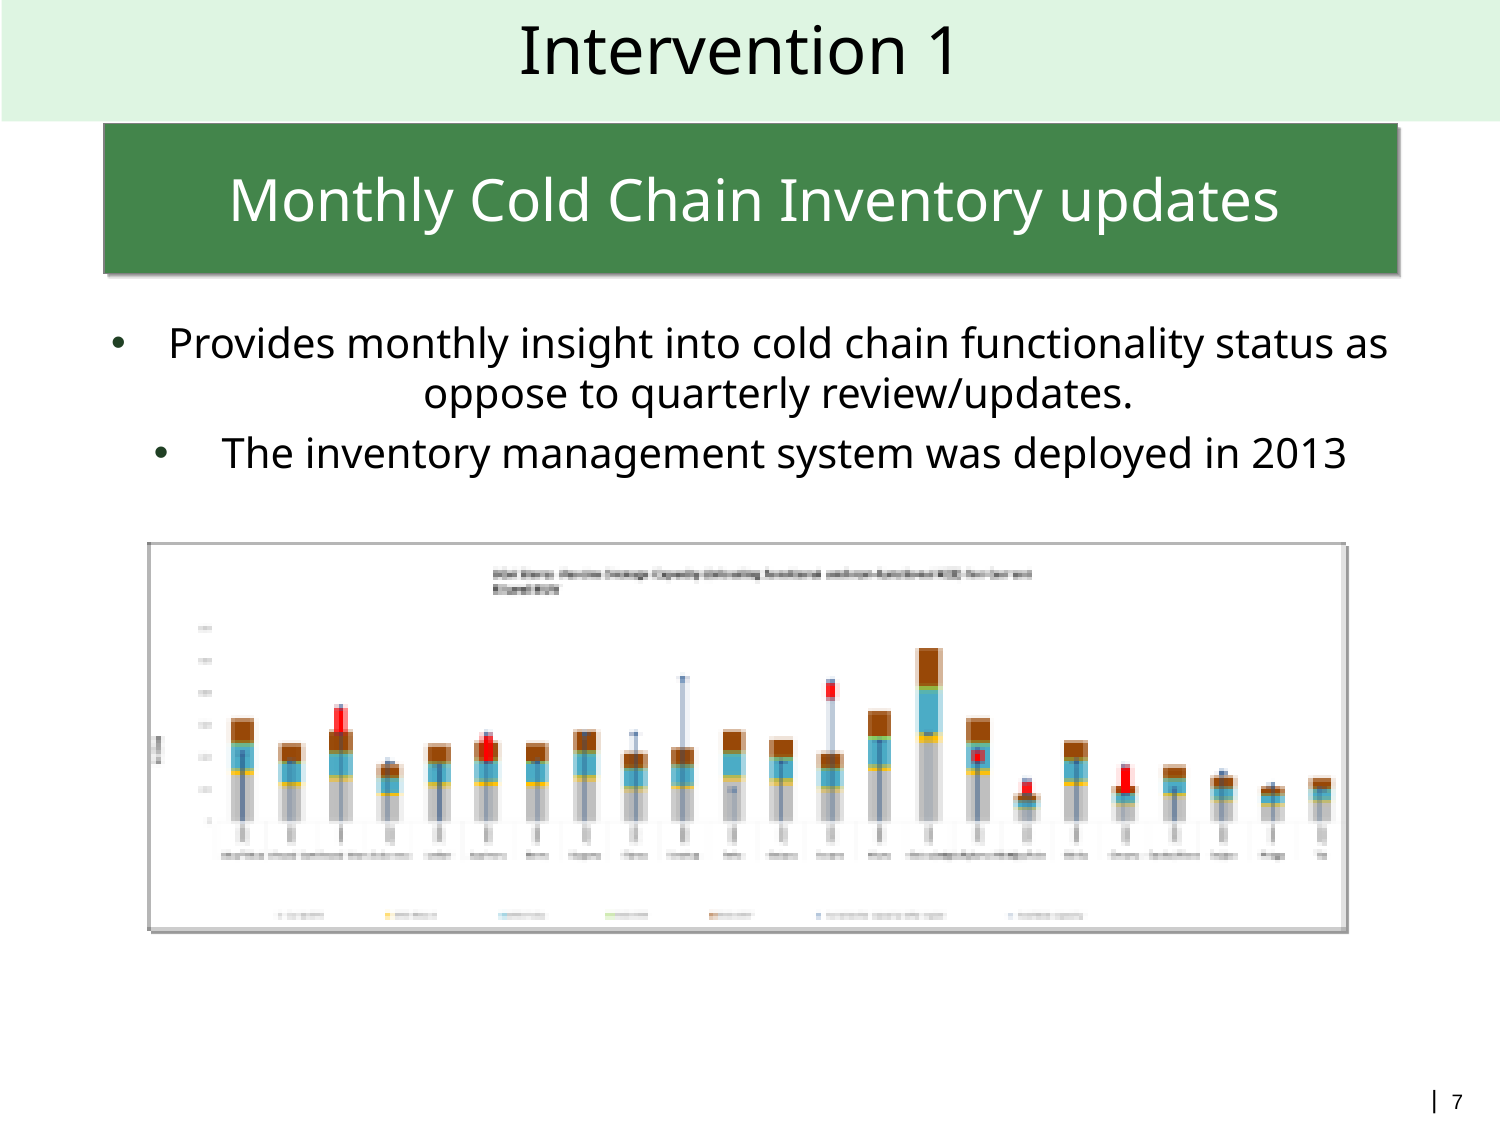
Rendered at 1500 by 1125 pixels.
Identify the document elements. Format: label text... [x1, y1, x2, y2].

text_box Provides monthly insight into cold chain functionality status as oppose to quarterly review/updates. The inventory management system was deployed in 2013 [77, 316, 1424, 478]
picture [147, 542, 1346, 932]
text_box Intervention 1 [1, 0, 1500, 122]
text_box Monthly Cold Chain Inventory updates [104, 123, 1398, 274]
